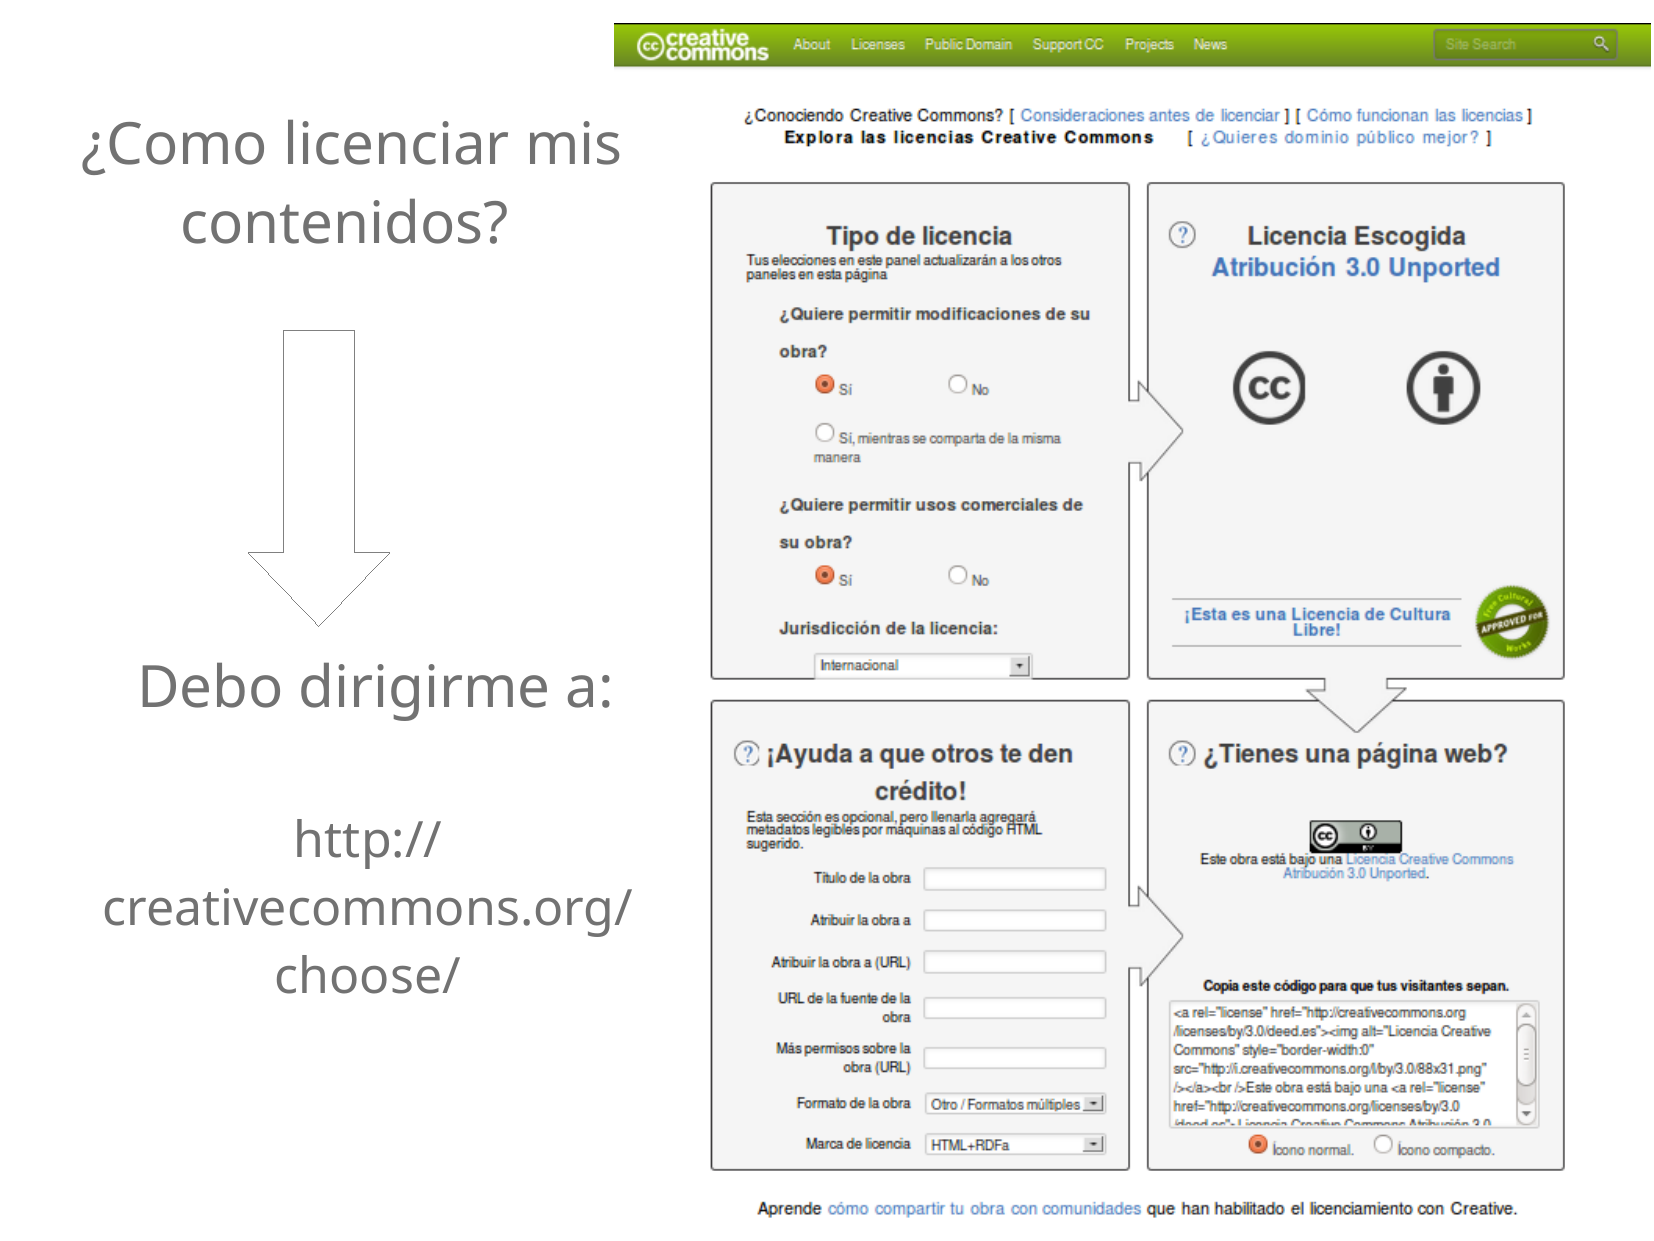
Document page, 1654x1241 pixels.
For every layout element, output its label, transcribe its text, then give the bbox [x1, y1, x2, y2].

text_box Debo dirigirme a: http://creativecommons.org/choose/ [35, 637, 701, 905]
text_box [248, 330, 390, 627]
picture [614, 23, 1651, 1221]
text_box ¿Como licenciar mis contenidos? [0, 94, 713, 245]
